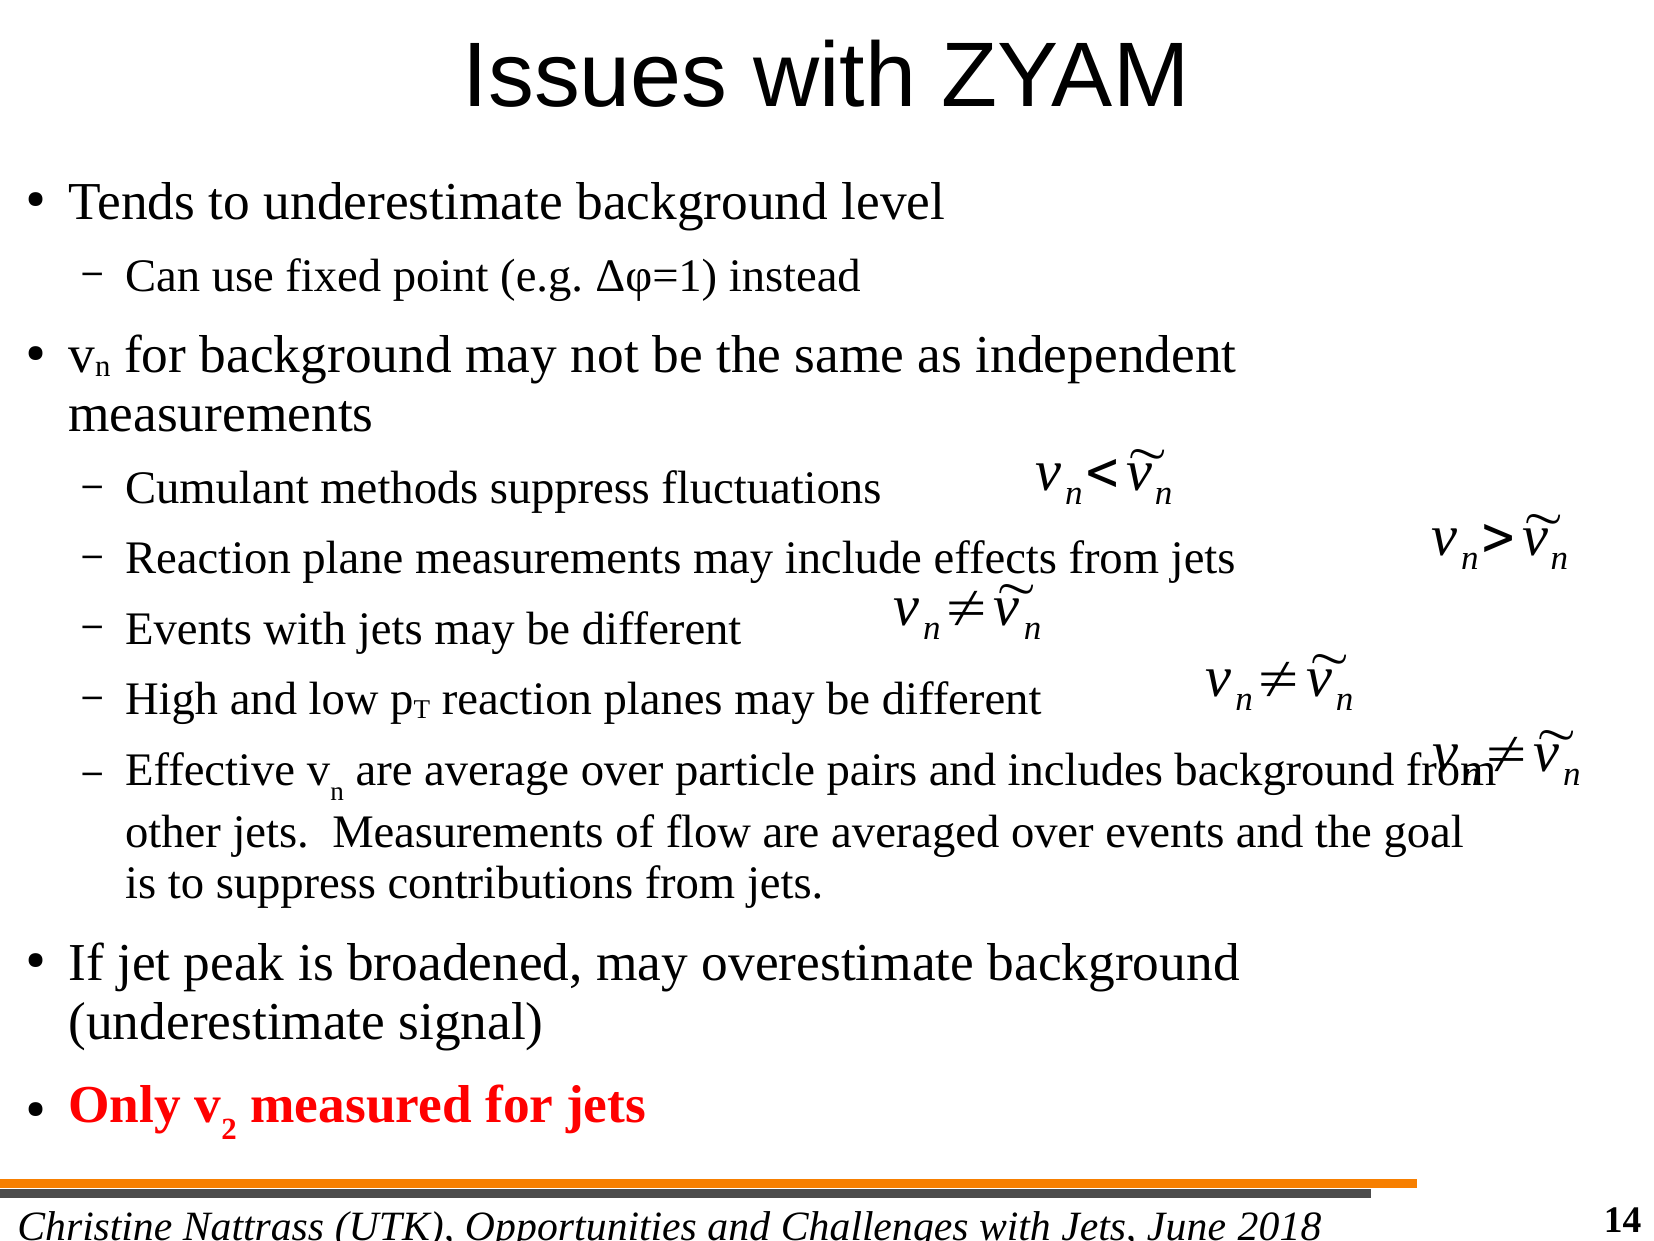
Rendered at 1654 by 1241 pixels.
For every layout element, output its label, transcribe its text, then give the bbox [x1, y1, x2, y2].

title Issues with ZYAM [82, 15, 1571, 136]
chart [885, 573, 1048, 647]
chart [1423, 503, 1576, 577]
chart [1197, 644, 1360, 718]
list Tends to underestimate background level Can use fixed point (e.g. Δφ=1) instead vn for background may not be the same as independent measurements Cumulant methods suppress fluctuations Reaction plane measurements may include effects from jets Events with jets may be different High and low pT reaction planes may be different Effective vn are average over particle pairs and includes background from other jets. Measurements of flow are averaged over events and the goal is to suppress contributions from jets. If jet peak is broadened, may overestimate background (underestimate signal) Only v2 measured for jets [11, 171, 1500, 1147]
chart [1425, 720, 1588, 794]
chart [1027, 438, 1180, 512]
